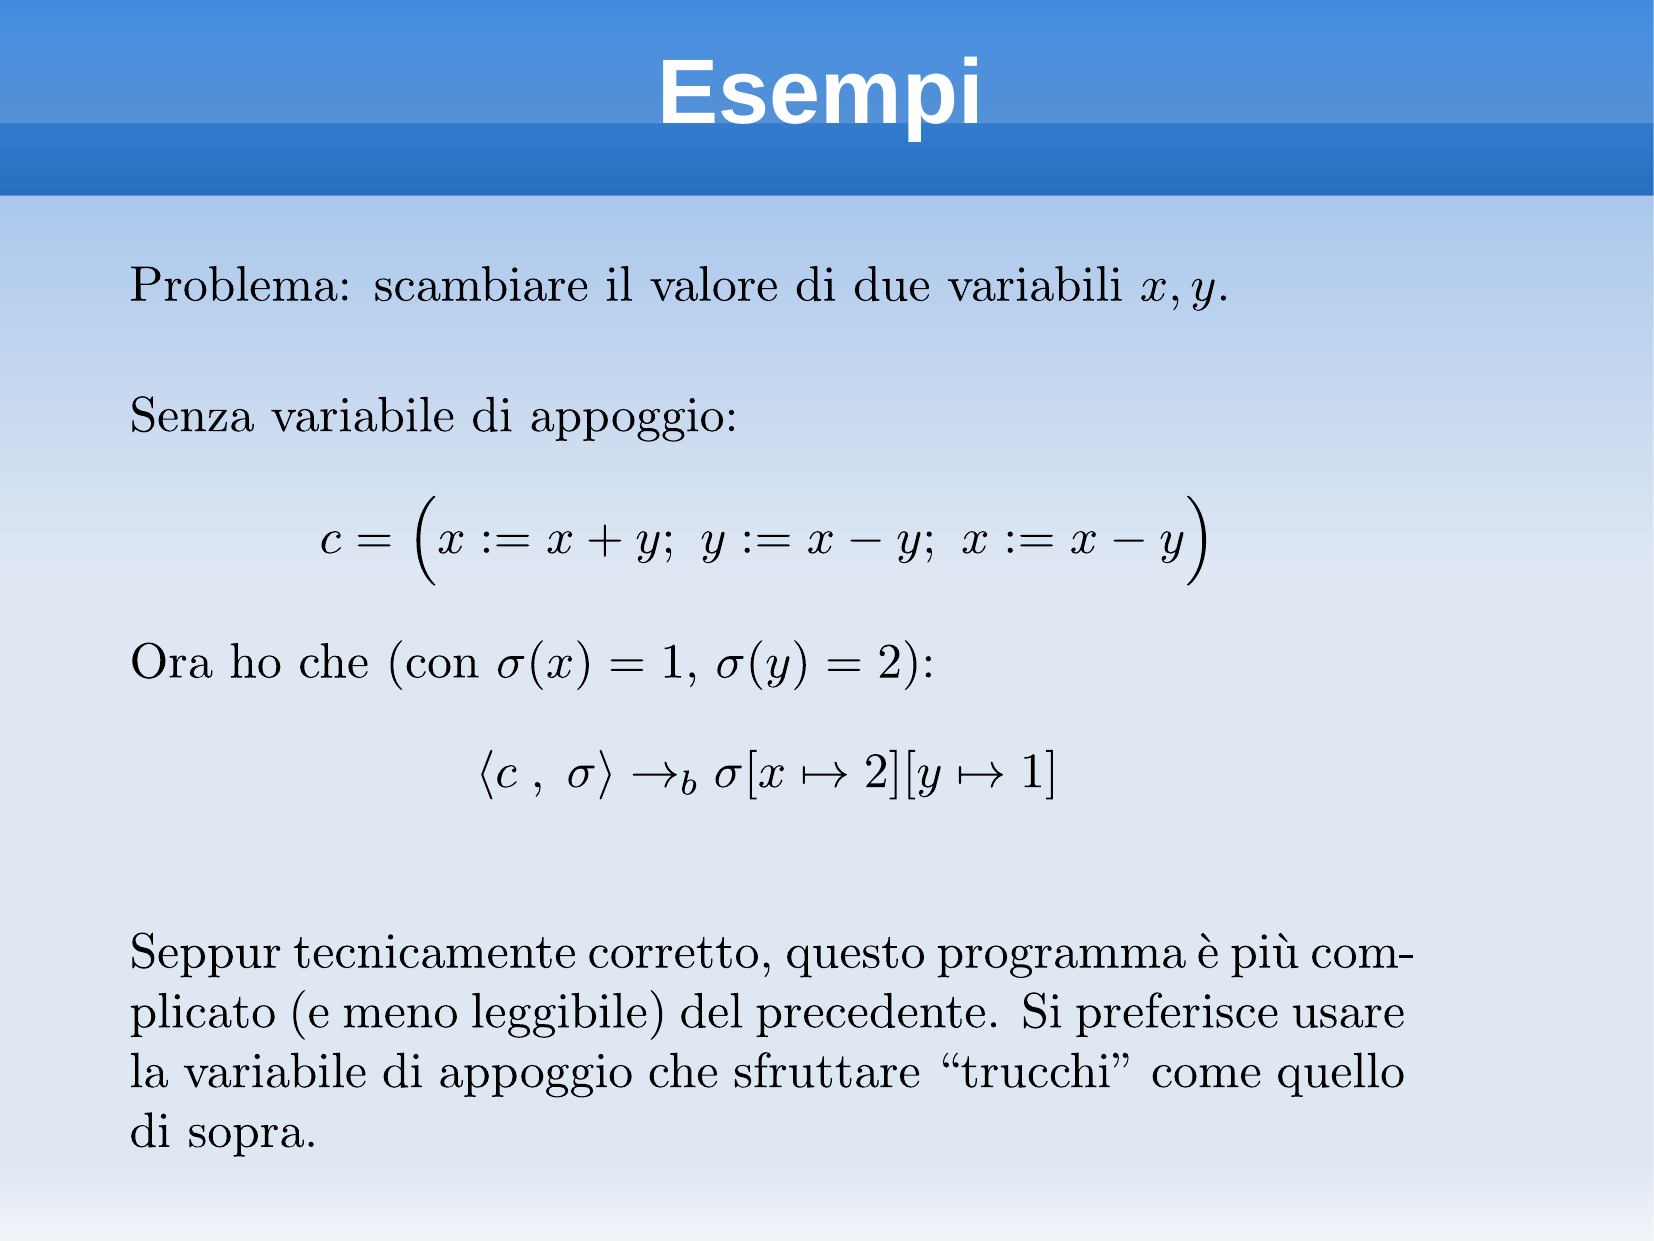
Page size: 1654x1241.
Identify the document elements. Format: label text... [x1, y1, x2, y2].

text_box [129, 266, 1416, 1157]
title Esempi [76, 0, 1565, 188]
picture [0, 0, 1654, 1241]
